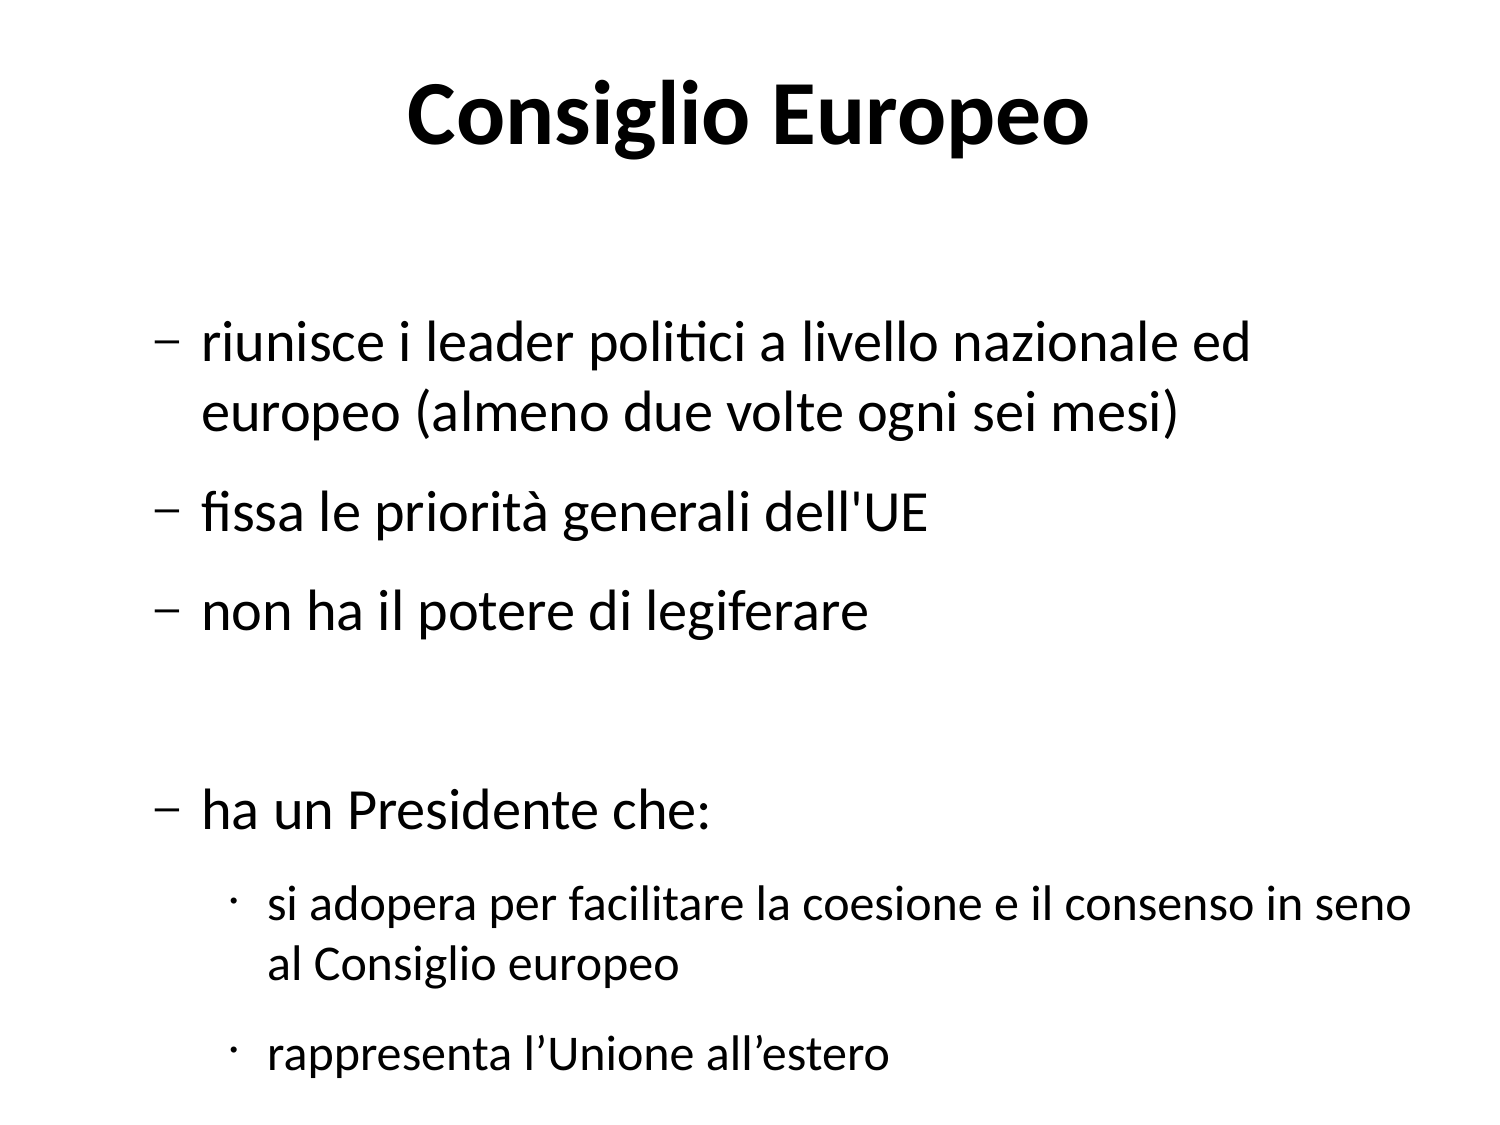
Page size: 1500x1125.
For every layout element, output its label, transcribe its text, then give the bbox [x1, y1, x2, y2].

title Consiglio Europeo [75, 45, 1425, 196]
list riunisce i leader politici a livello nazionale ed europeo (almeno due volte ogni sei mesi) fissa le priorità generali dell'UE non ha il potere di legiferare ha un Presidente che: si adopera per facilitare la coesione e il consenso in seno al Consiglio europeo rappresenta l’Unione all’estero [64, 196, 1461, 1071]
